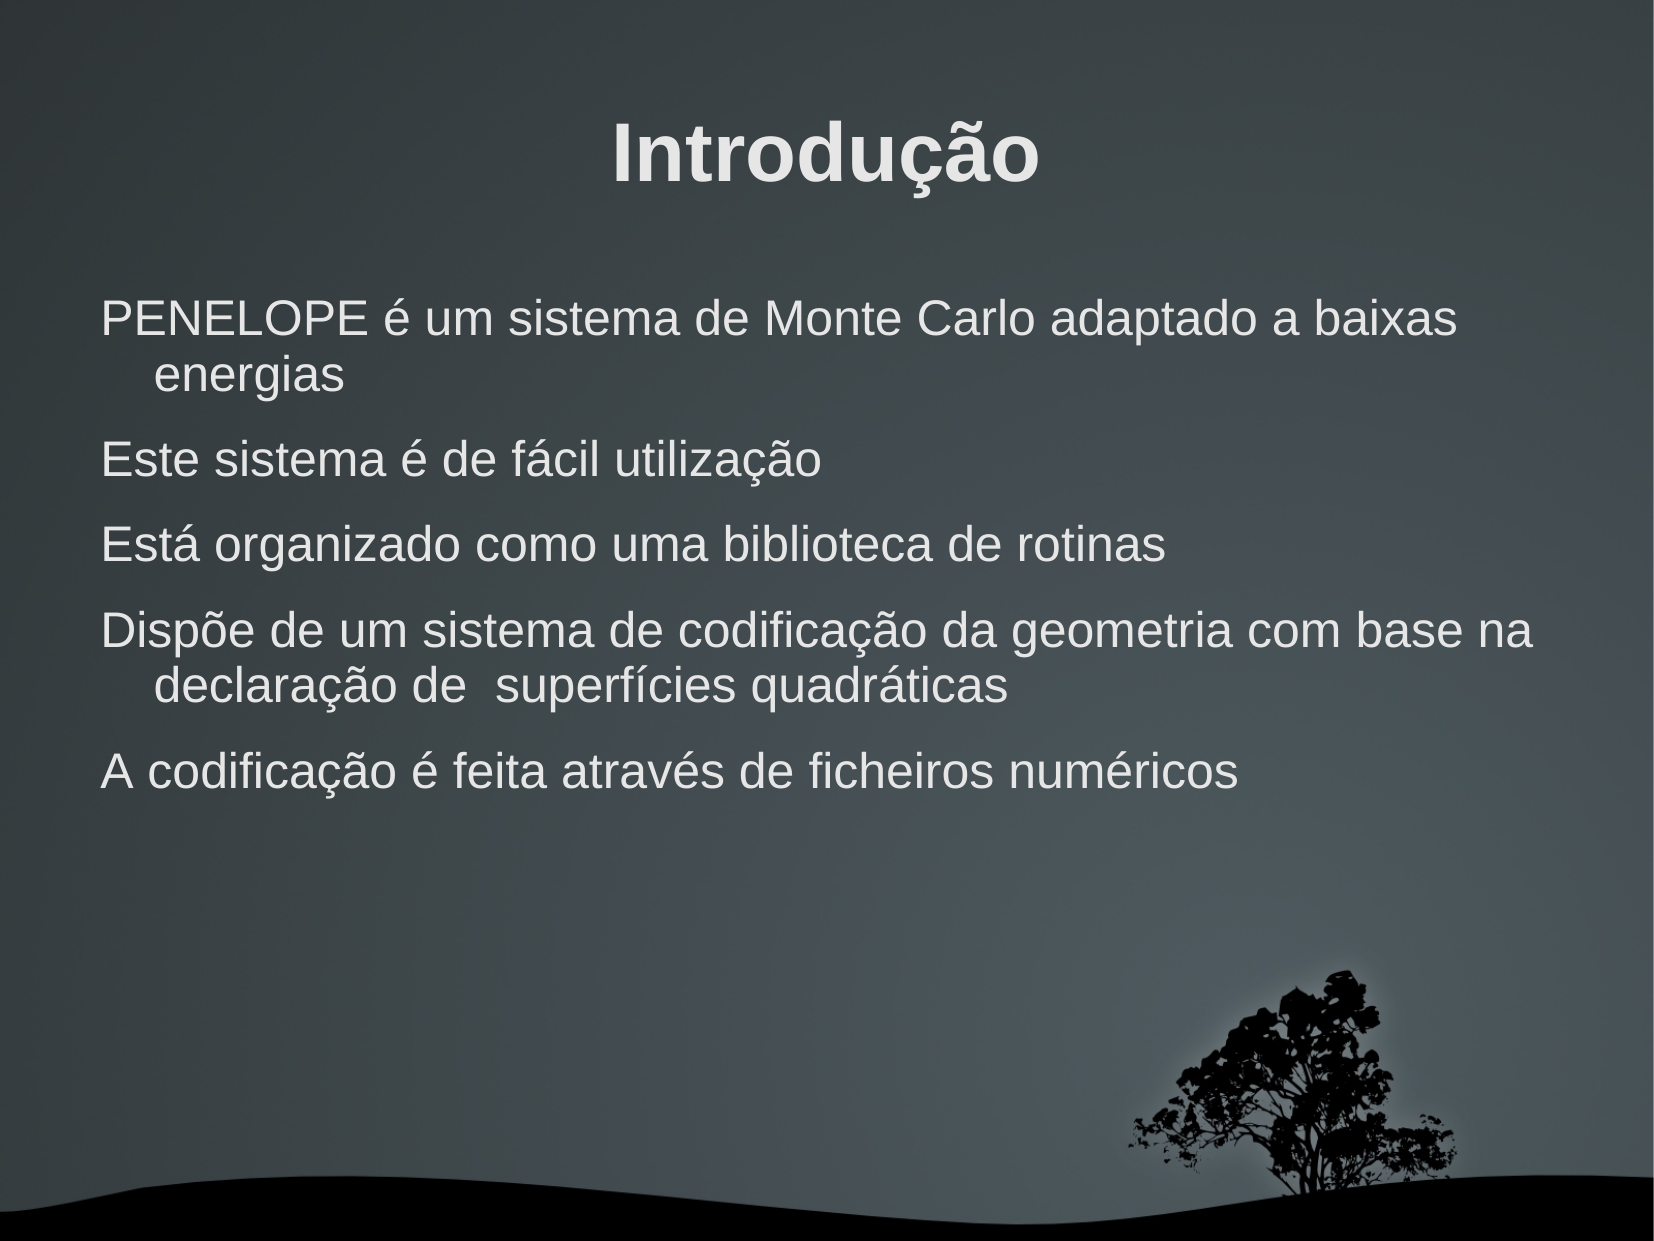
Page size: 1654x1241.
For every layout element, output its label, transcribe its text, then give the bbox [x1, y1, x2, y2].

list PENELOPE é um sistema de Monte Carlo adaptado a baixas energias Este sistema é de fácil utilização Está organizado como uma biblioteca de rotinas Dispõe de um sistema de codificação da geometria com base na declaração de superfícies quadráticas A codificação é feita através de ficheiros numéricos [82, 290, 1571, 1109]
picture [0, 0, 1654, 1241]
title Introdução [82, 49, 1571, 257]
